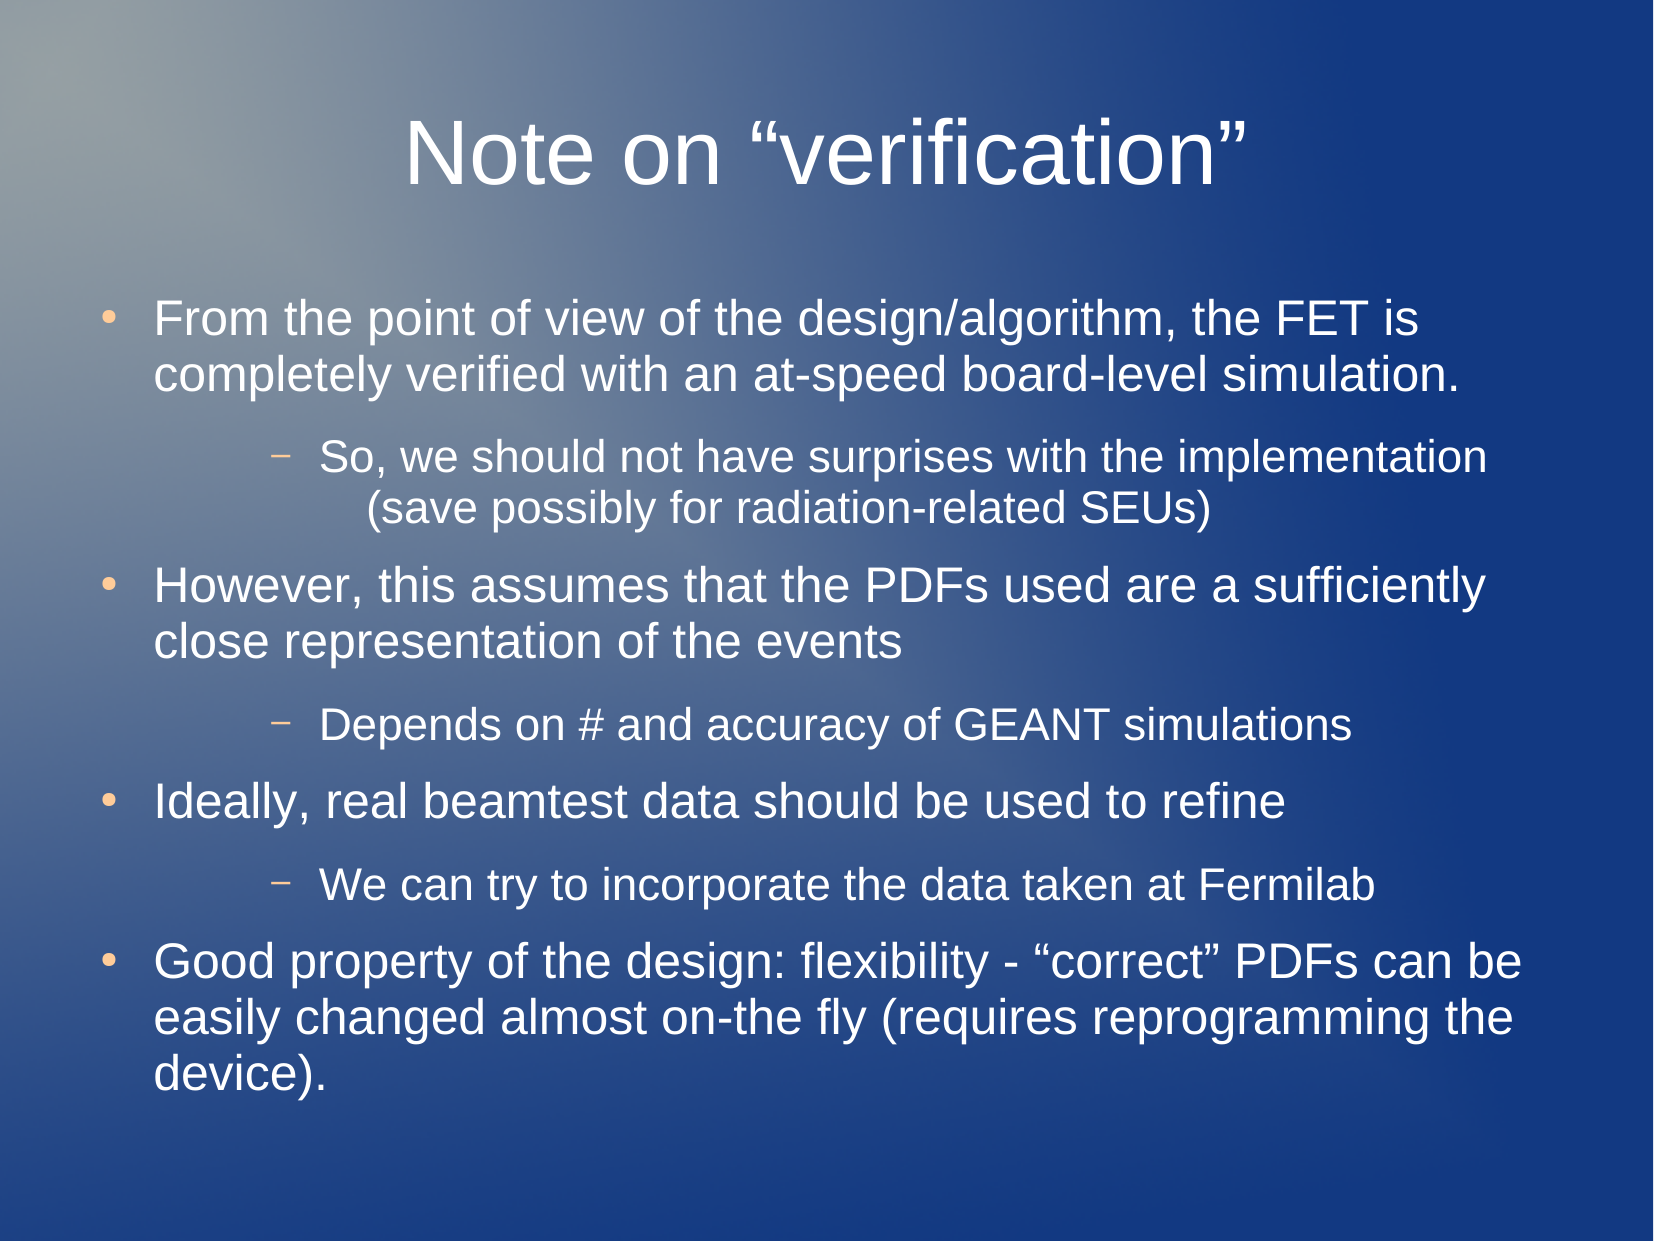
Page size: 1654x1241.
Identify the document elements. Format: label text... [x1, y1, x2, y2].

picture [0, 0, 1654, 1241]
list From the point of view of the design/algorithm, the FET is completely verified with an at-speed board-level simulation. So, we should not have surprises with the implementation (save possibly for radiation-related SEUs) However, this assumes that the PDFs used are a sufficiently close representation of the events Depends on # and accuracy of GEANT simulations Ideally, real beamtest data should be used to refine We can try to incorporate the data taken at Fermilab Good property of the design: flexibility - “correct” PDFs can be easily changed almost on-the fly (requires reprogramming the device). [82, 290, 1571, 1109]
title Note on “verification” [82, 49, 1571, 257]
